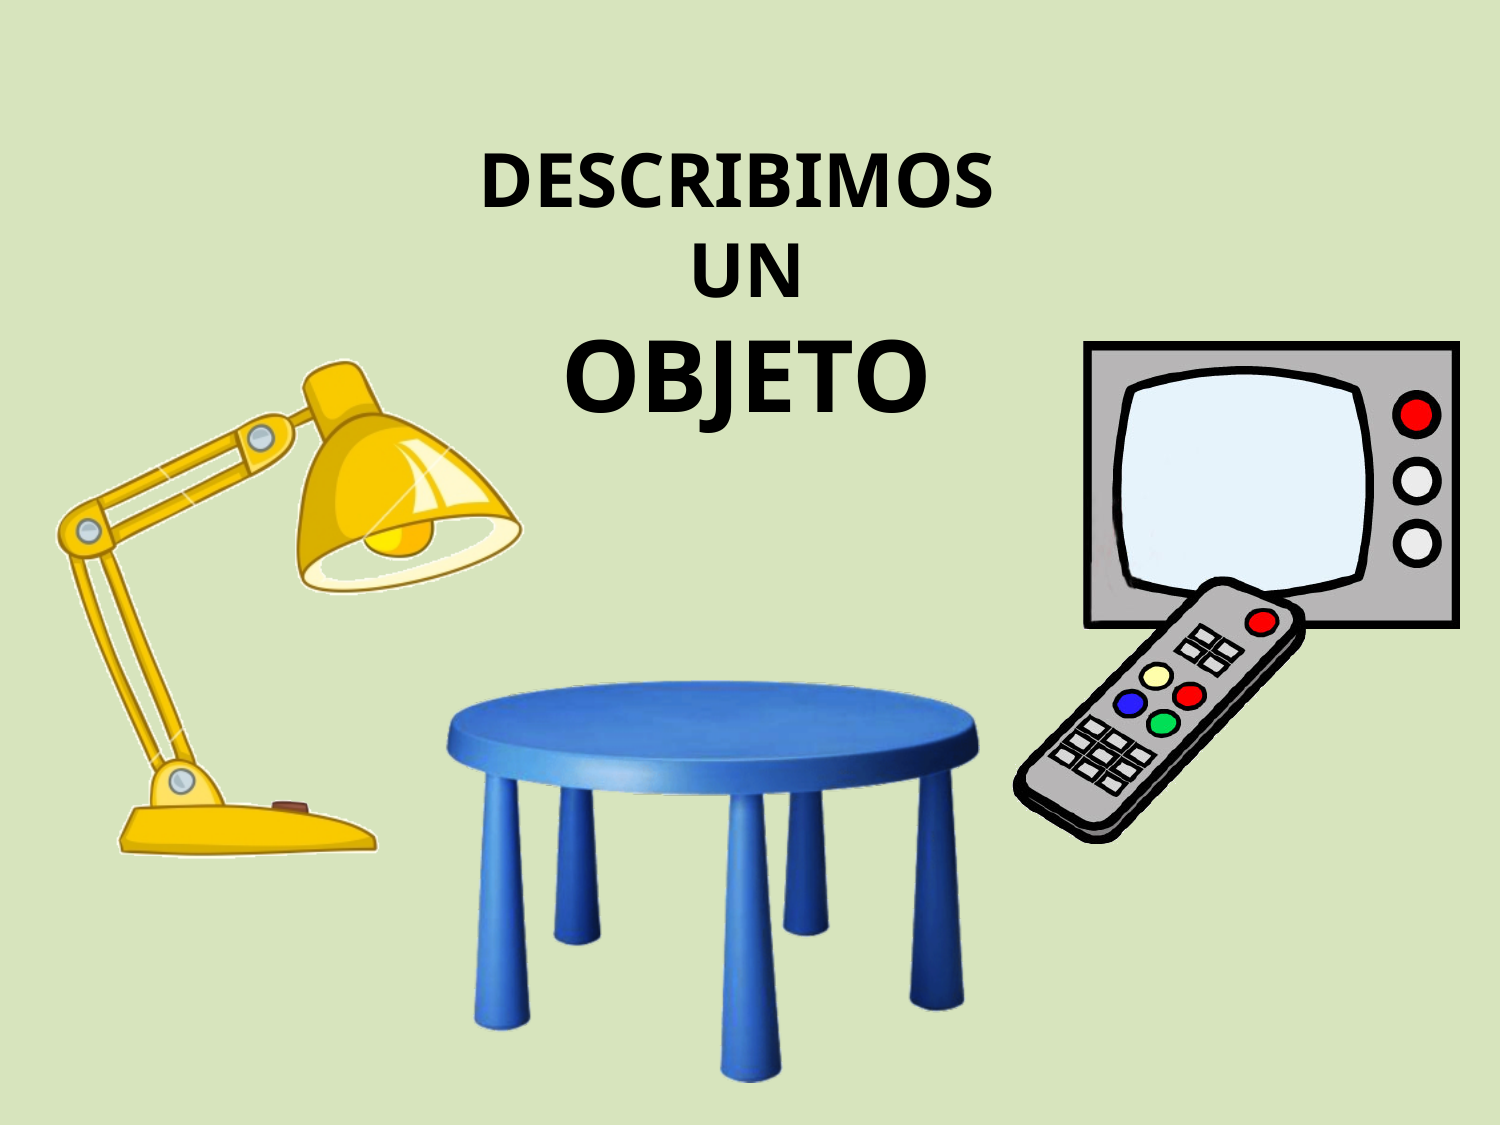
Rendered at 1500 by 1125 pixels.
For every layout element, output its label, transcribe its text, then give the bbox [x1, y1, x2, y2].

text_box DESCRIBIMOS UN OBJETO [371, 125, 1122, 441]
picture [41, 344, 980, 1083]
picture [998, 341, 1460, 844]
